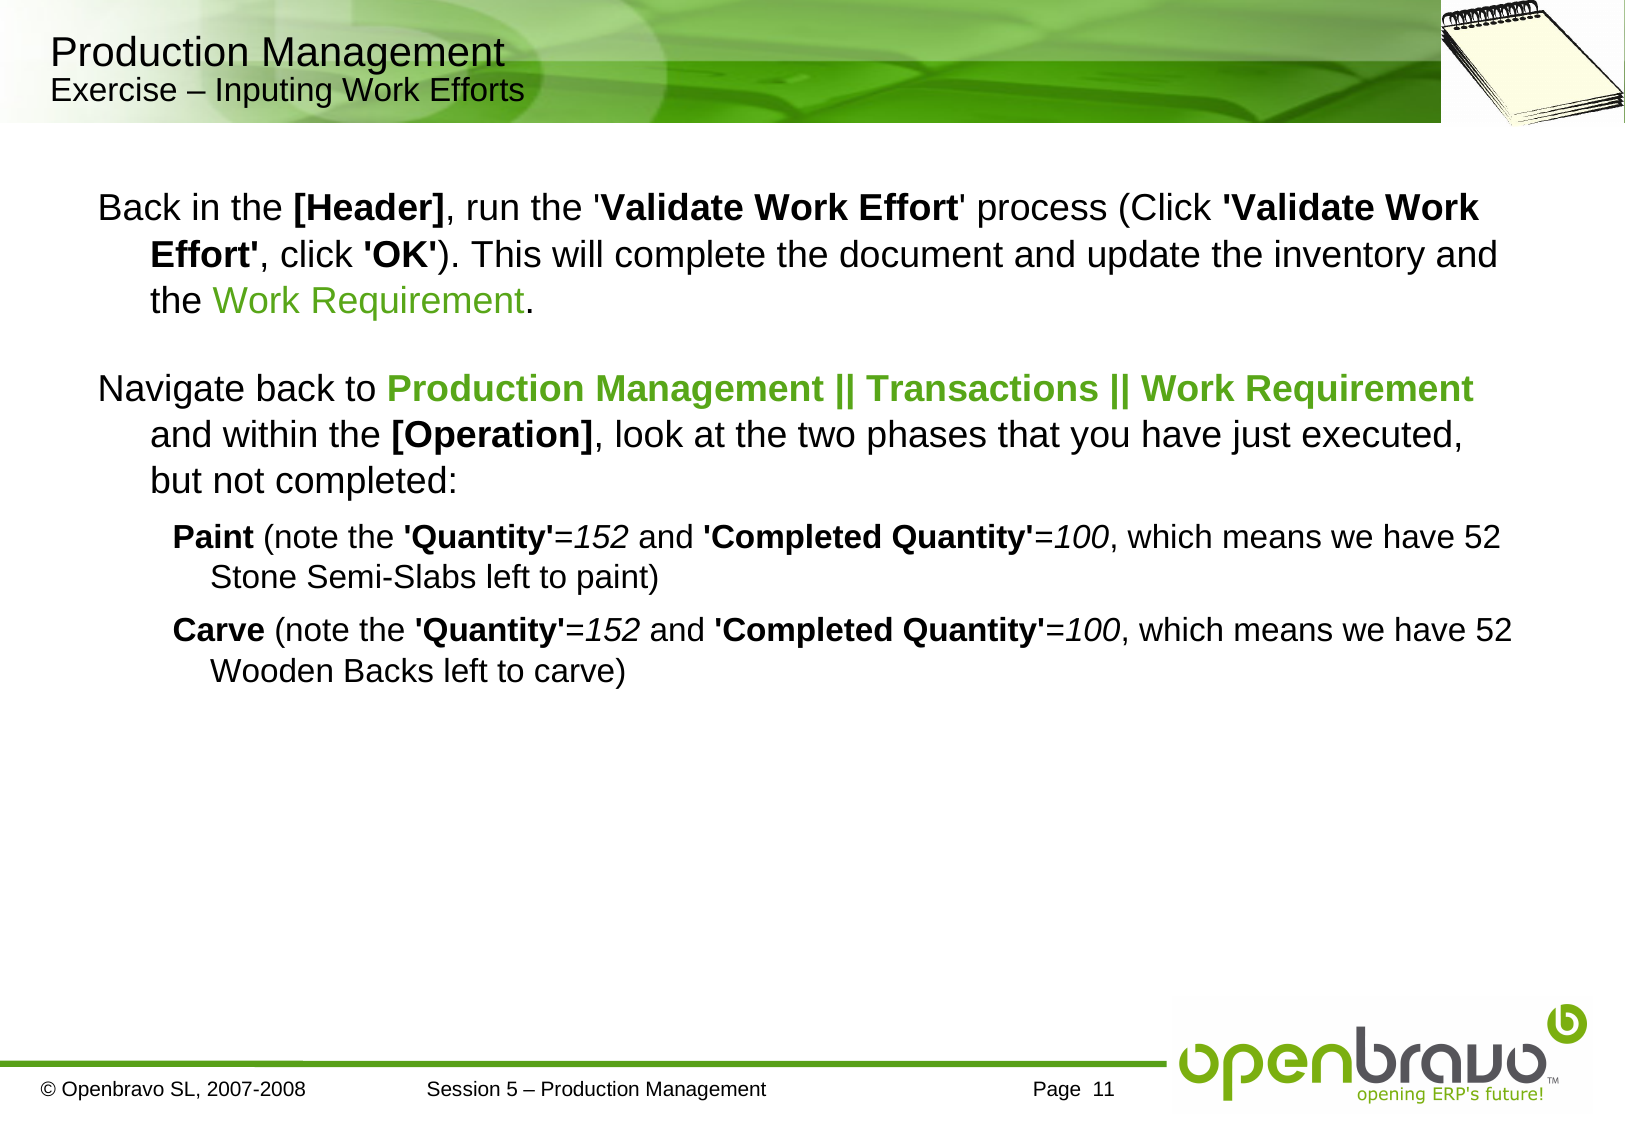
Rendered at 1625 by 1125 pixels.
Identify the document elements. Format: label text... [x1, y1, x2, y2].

chart [1441, 0, 1624, 127]
list Back in the [Header], run the 'Validate Work Effort' process (Click 'Validate Work Effort', click 'OK'). This will complete the document and update the inventory and the Work Requirement. Navigate back to Production Management || Transactions || Work Requirement and within the [Operation], look at the two phases that you have just executed, but not completed: Paint (note the 'Quantity'=152 and 'Completed Quantity'=100, which means we have 52 Stone Semi-Slabs left to paint) Carve (note the 'Quantity'=152 and 'Completed Quantity'=100, which means we have 52 Wooden Backs left to carve) [85, 176, 1538, 900]
picture [0, 0, 1441, 123]
title Production Management Exercise – Inputing Work Efforts [37, 21, 1575, 115]
picture [1172, 996, 1593, 1114]
